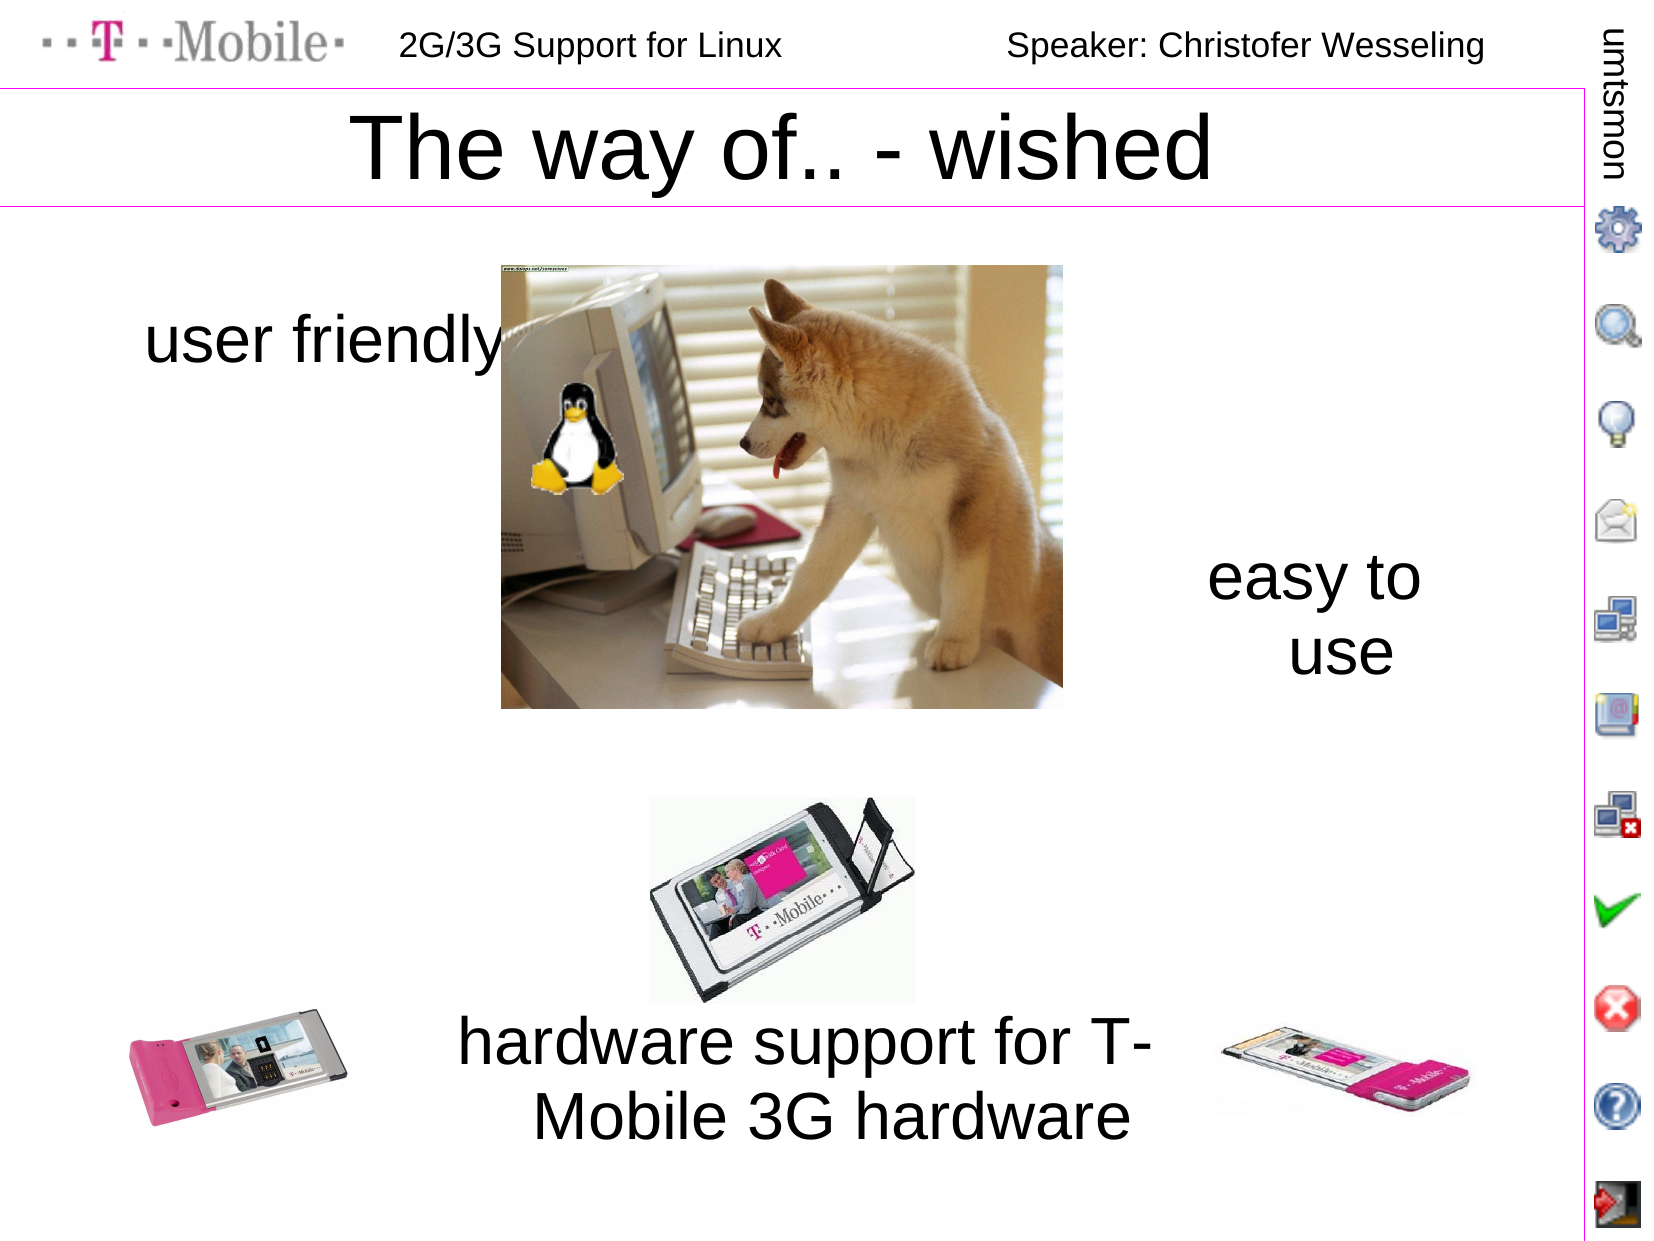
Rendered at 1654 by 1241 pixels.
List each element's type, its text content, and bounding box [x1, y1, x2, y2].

picture [1594, 499, 1641, 546]
picture [11, 6, 365, 77]
title The way of.. - wished [0, 90, 1565, 205]
picture [1594, 401, 1641, 448]
picture [1595, 304, 1642, 351]
text_box hardware support for T-Mobile 3G hardware [354, 1003, 1241, 1171]
picture [649, 797, 916, 1003]
text_box user friendly [59, 294, 470, 393]
picture [1594, 888, 1641, 935]
picture [1210, 944, 1497, 1182]
picture [1594, 596, 1641, 643]
picture [1594, 791, 1641, 838]
picture [1594, 1083, 1641, 1130]
picture [1595, 206, 1642, 253]
picture [501, 265, 1063, 709]
picture [1594, 693, 1641, 740]
picture [1594, 985, 1641, 1032]
picture [1594, 1181, 1641, 1228]
text_box easy to use [1122, 531, 1506, 713]
picture [118, 1003, 354, 1133]
